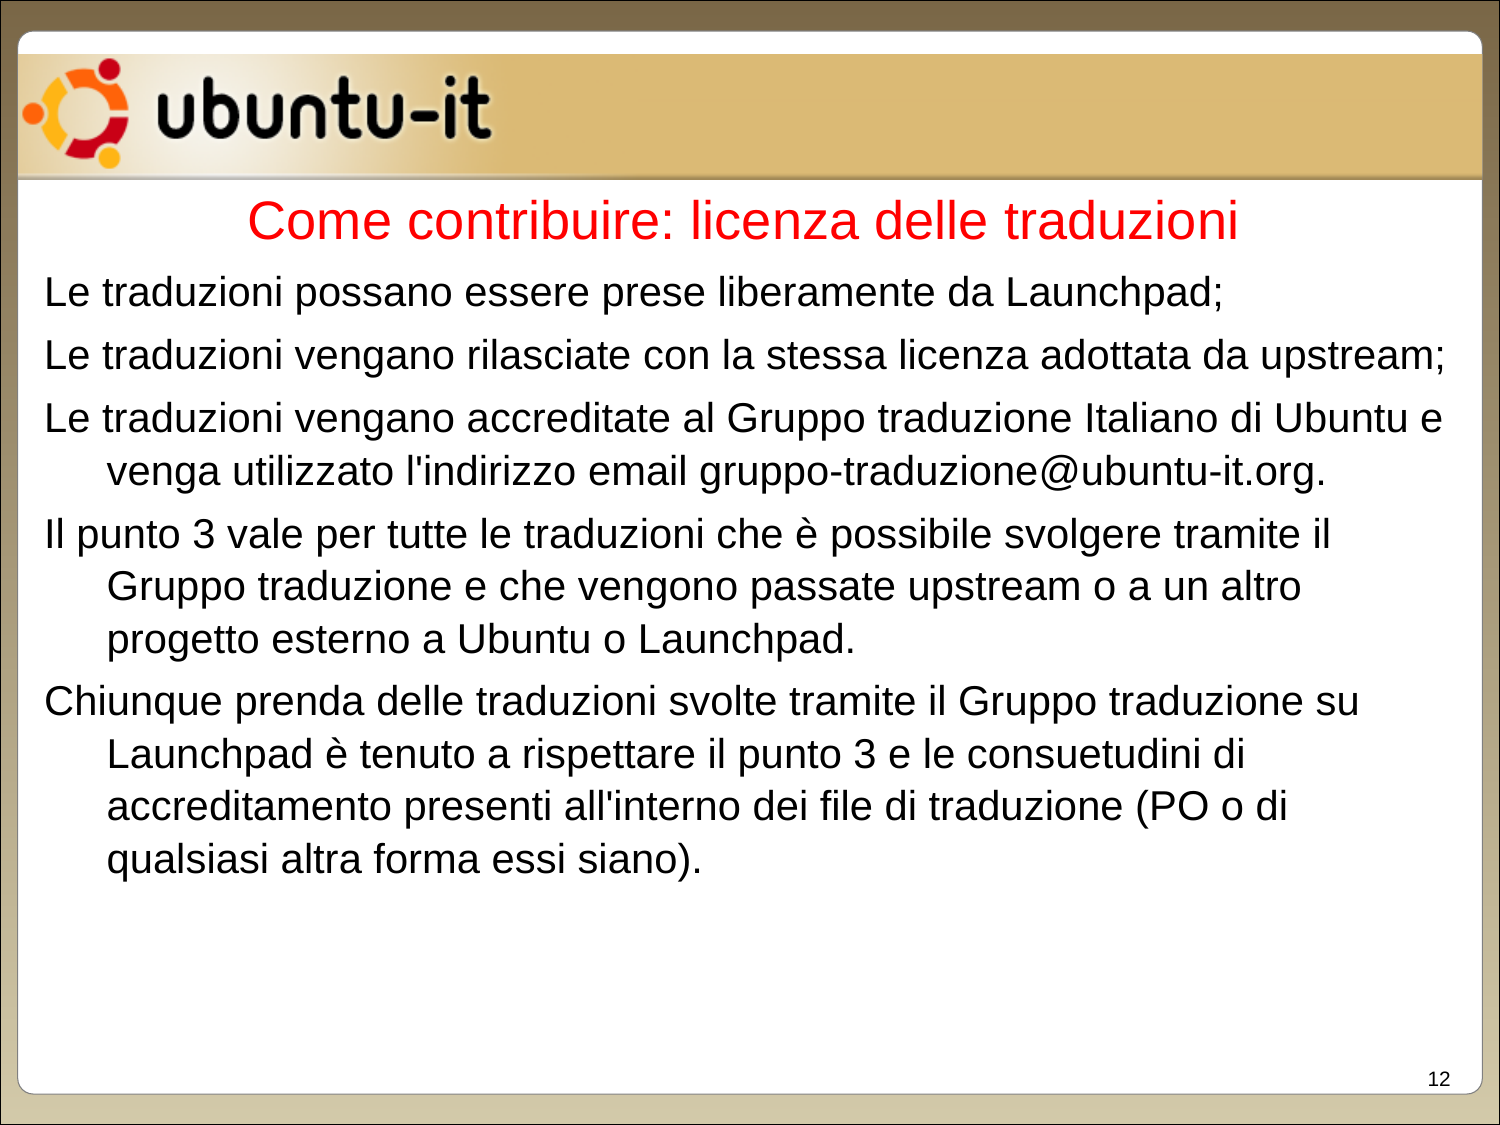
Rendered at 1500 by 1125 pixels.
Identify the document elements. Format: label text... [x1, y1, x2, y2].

title Come contribuire: licenza delle traduzioni [17, 178, 1471, 262]
list Le traduzioni possano essere prese liberamente da Launchpad; Le traduzioni vengano rilasciate con la stessa licenza adottata da upstream; Le traduzioni vengano accreditate al Gruppo traduzione Italiano di Ubuntu e venga utilizzato l'indirizzo email gruppo-traduzione@ubuntu-it.org. Il punto 3 vale per tutte le traduzioni che è possibile svolgere tramite il Gruppo traduzione e che vengono passate upstream o a un altro progetto esterno a Ubuntu o Launchpad. Chiunque prenda delle traduzioni svolte tramite il Gruppo traduzione su Launchpad è tenuto a rispettare il punto 3 e le consuetudini di accreditamento presenti all'interno dei file di traduzione (PO o di qualsiasi altra forma essi siano). [29, 255, 1471, 1116]
picture [18, 54, 1483, 180]
